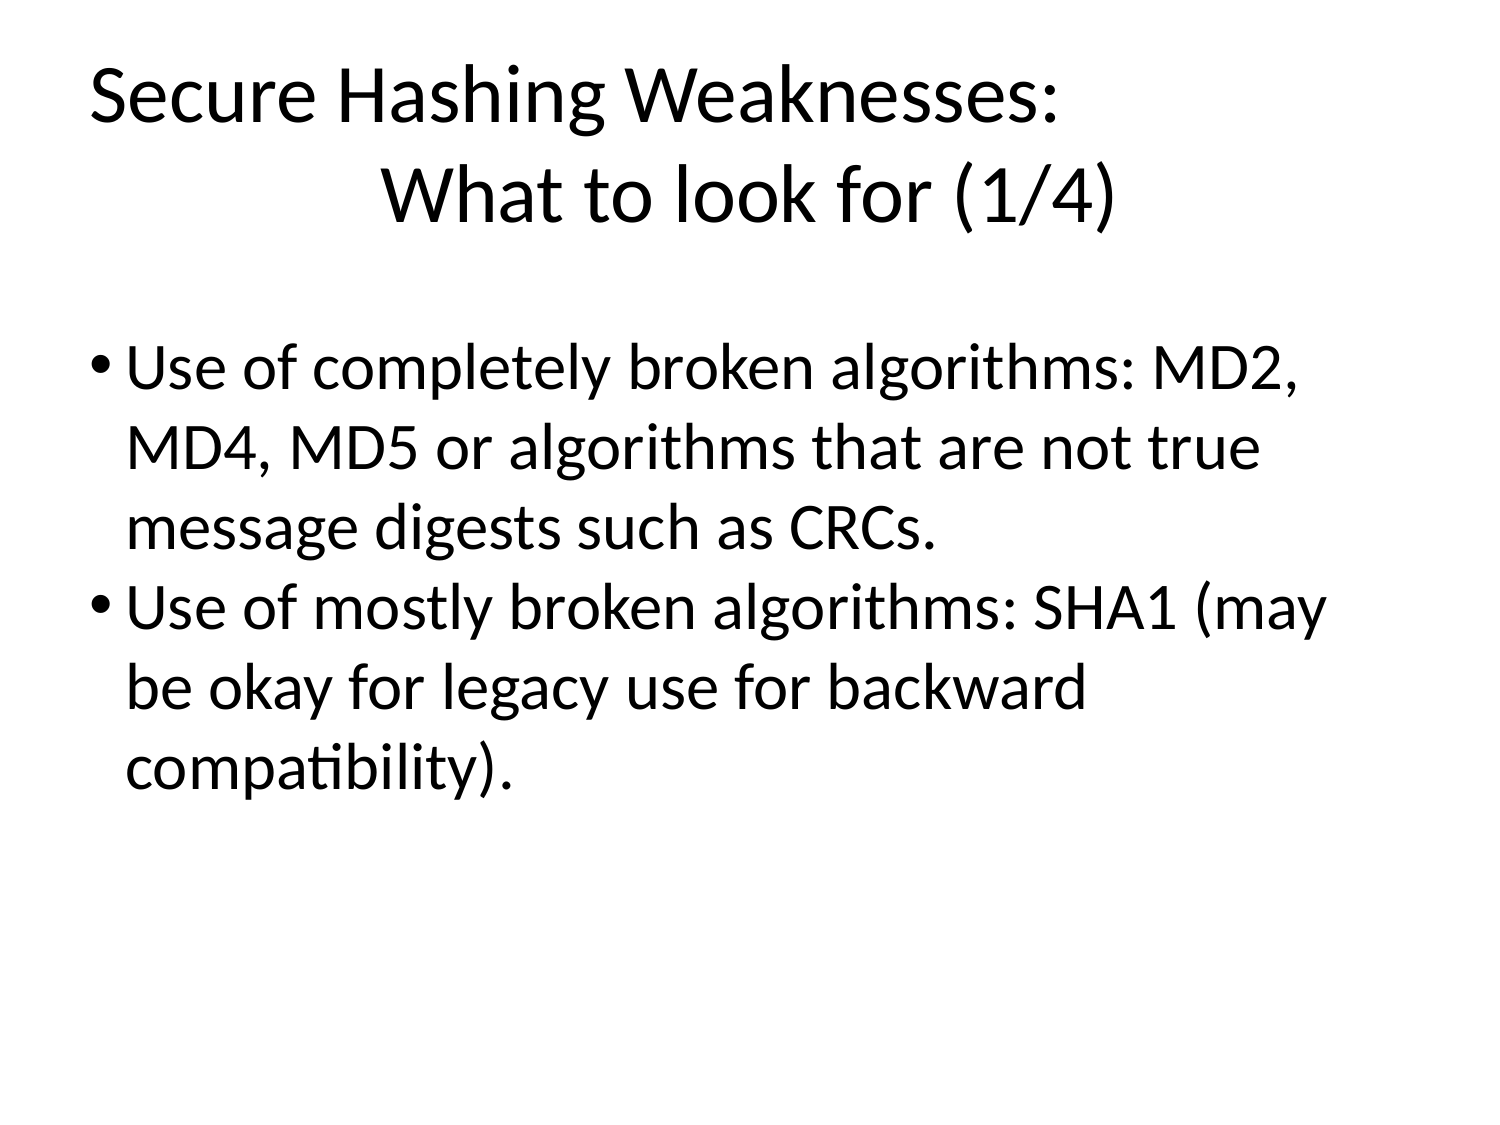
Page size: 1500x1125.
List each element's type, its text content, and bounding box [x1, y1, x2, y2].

text_box Secure Hashing Weaknesses: What to look for (1/4) [75, 45, 1425, 233]
text_box Use of completely broken algorithms: MD2, MD4, MD5 or algorithms that are not true message digests such as CRCs. Use of mostly broken algorithms: SHA1 (may be okay for legacy use for backward compatibility). [75, 315, 1425, 1058]
